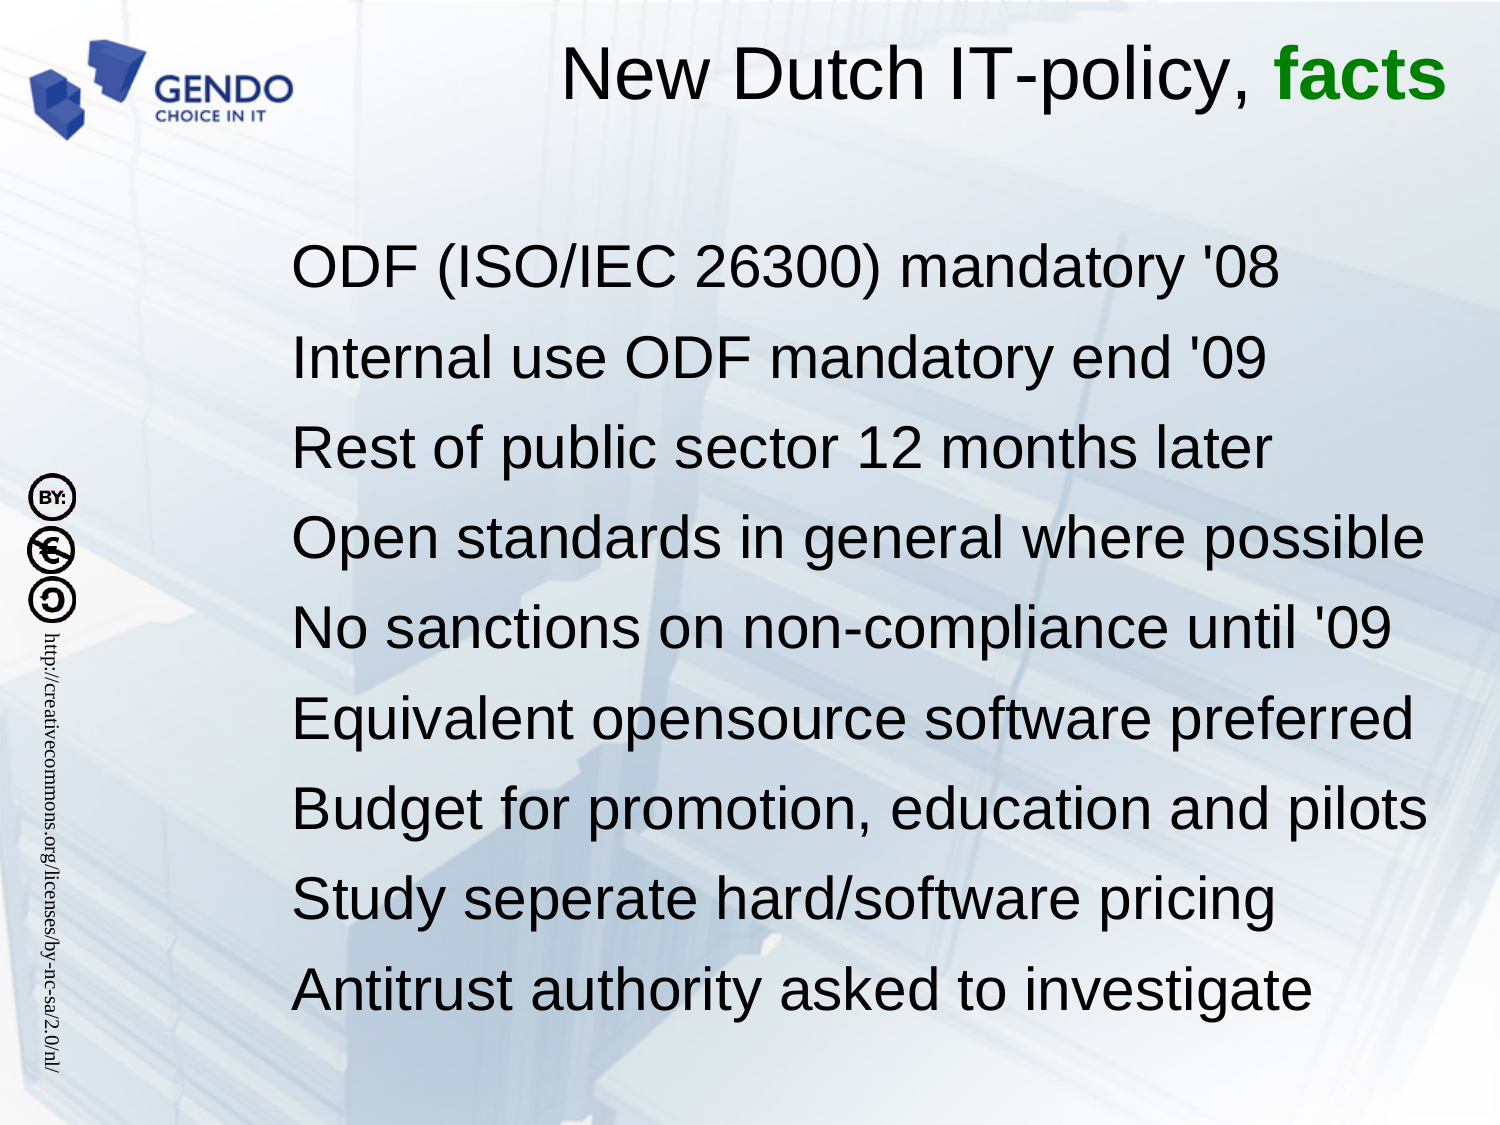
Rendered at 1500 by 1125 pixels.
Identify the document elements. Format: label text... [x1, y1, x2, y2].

list ODF (ISO/IEC 26300) mandatory '08 Internal use ODF mandatory end '09 Rest of public sector 12 months later Open standards in general where possible No sanctions on non-compliance until '09 Equivalent opensource software preferred Budget for promotion, education and pilots Study seperate hard/software pricing Antitrust authority asked to investigate [275, 237, 1495, 1029]
title New Dutch IT-policy, facts [510, 2, 1499, 149]
picture [0, 0, 1500, 1125]
